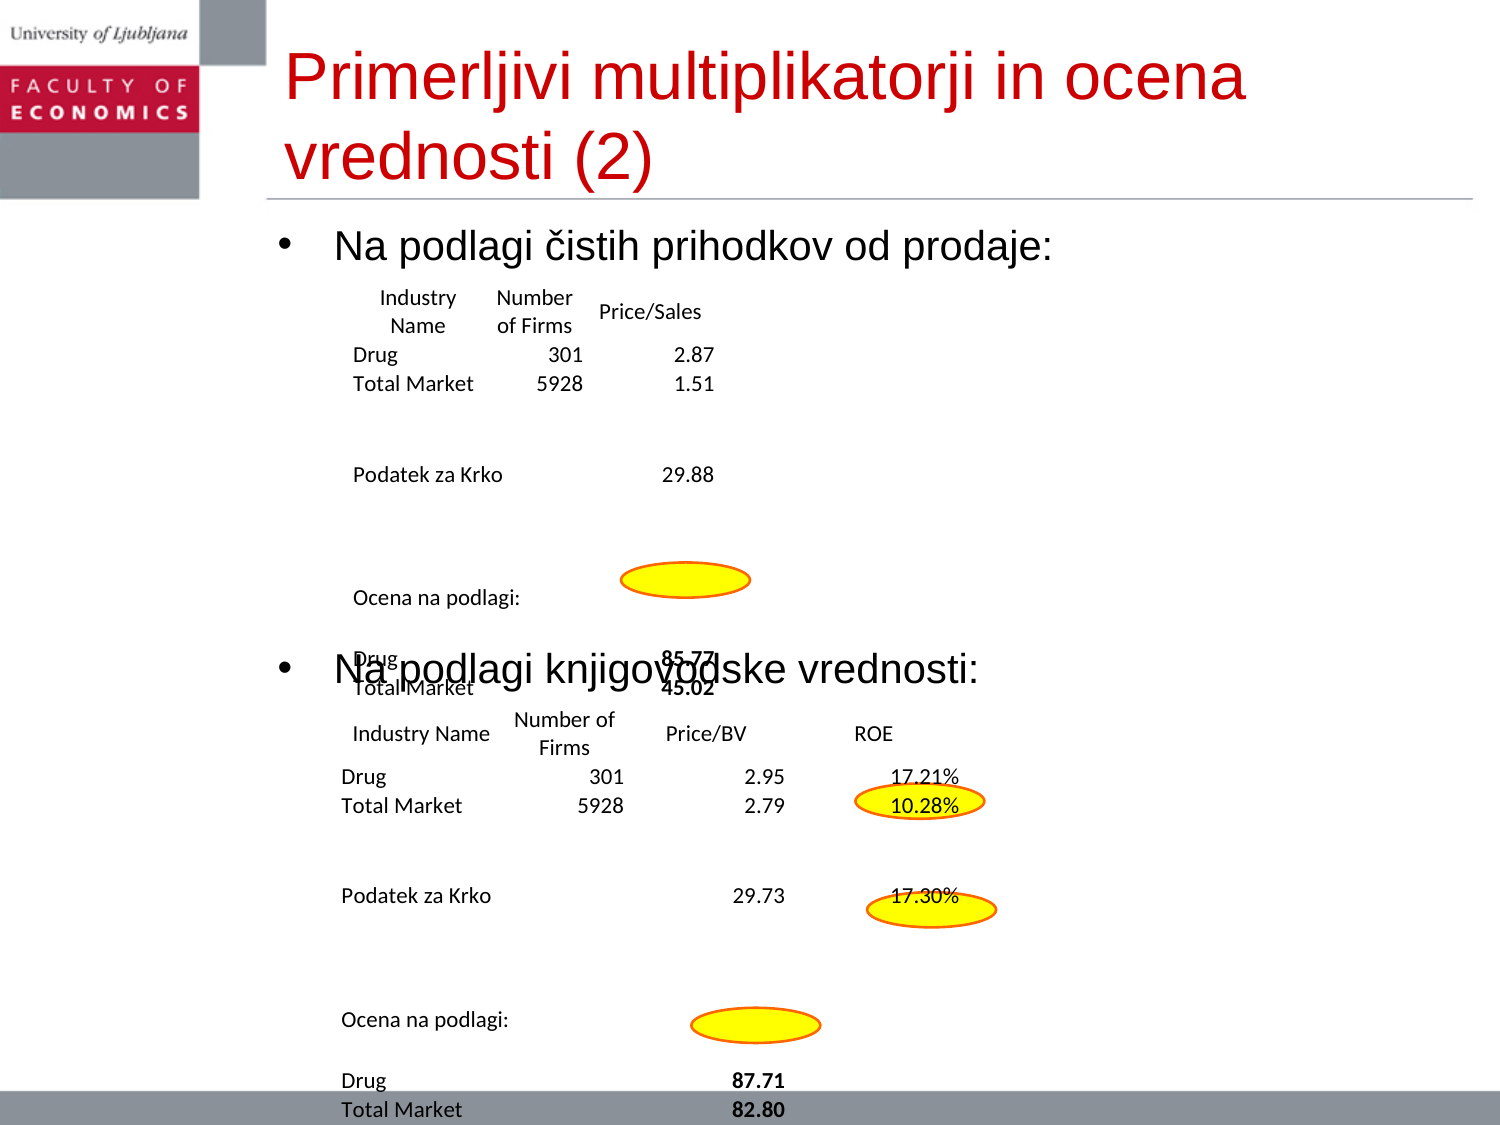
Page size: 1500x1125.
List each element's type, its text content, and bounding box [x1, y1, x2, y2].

table_cell Total Market [352, 367, 485, 396]
table_cell 45.02 [585, 671, 716, 700]
table_cell [787, 1032, 961, 1093]
table_header Number of Firms [485, 281, 585, 338]
table_header Price/Sales [585, 281, 716, 338]
table_cell Ocena na podlagi: [352, 548, 585, 610]
table_cell 17.21% [787, 760, 961, 789]
table_cell Total Market [340, 1093, 503, 1122]
table_cell [340, 908, 503, 970]
table_cell 2.95 [626, 760, 787, 789]
table_cell Drug [352, 338, 485, 367]
table_cell [503, 1093, 626, 1122]
table_cell Podatek za Krko [352, 458, 585, 487]
table_cell [787, 908, 961, 970]
table_cell [352, 487, 485, 548]
table_cell [503, 1032, 626, 1093]
table_cell [626, 908, 787, 970]
table_cell 301 [485, 338, 585, 367]
table_cell Total Market [340, 789, 503, 818]
table_cell [340, 818, 503, 879]
table_cell [485, 610, 585, 671]
table_cell [787, 818, 961, 879]
table_cell Drug [340, 1032, 503, 1093]
list Na podlagi čistih prihodkov od prodaje: Na podlagi knjigovodske vrednosti: [262, 210, 1476, 1026]
title Primerljivi multiplikatorji in ocena vrednosti (2) [269, 23, 1483, 201]
table_cell 2.79 [626, 789, 787, 818]
table_cell [585, 396, 716, 458]
table_cell [485, 487, 585, 548]
table_cell 301 [503, 760, 626, 789]
table_cell 10.28% [787, 789, 961, 818]
table_cell Ocena na podlagi: [340, 970, 626, 1032]
table_cell [485, 671, 585, 700]
table_cell [485, 396, 585, 458]
table_header Price/BV [626, 703, 787, 760]
table_cell [585, 487, 716, 548]
table_cell 2.87 [585, 338, 716, 367]
table_cell 29.73 [626, 879, 787, 908]
table_cell Total Market [352, 671, 485, 700]
table_cell [503, 818, 626, 879]
table_cell [503, 908, 626, 970]
table_cell [626, 970, 787, 1032]
table_cell [787, 1093, 961, 1122]
table_cell 87.71 [626, 1032, 787, 1093]
table_cell [626, 818, 787, 879]
table_cell 82.80 [626, 1093, 787, 1122]
table_header Number of Firms [503, 703, 626, 760]
table_cell [585, 548, 716, 610]
table_cell 29.88 [585, 458, 716, 487]
table_cell 1.51 [585, 367, 716, 396]
table_cell Podatek za Krko [340, 879, 626, 908]
table_cell Drug [340, 760, 503, 789]
table_cell 85.77 [585, 610, 716, 671]
table_cell 17.30% [787, 879, 961, 908]
table_cell 5928 [485, 367, 585, 396]
table_cell Drug [352, 610, 485, 671]
table_header Industry Name [340, 703, 503, 760]
table_cell 5928 [503, 789, 626, 818]
table_cell [352, 396, 485, 458]
table_cell [787, 970, 961, 1032]
table_header Industry Name [352, 281, 485, 338]
table_header ROE [787, 703, 961, 760]
picture [0, 0, 1500, 1125]
